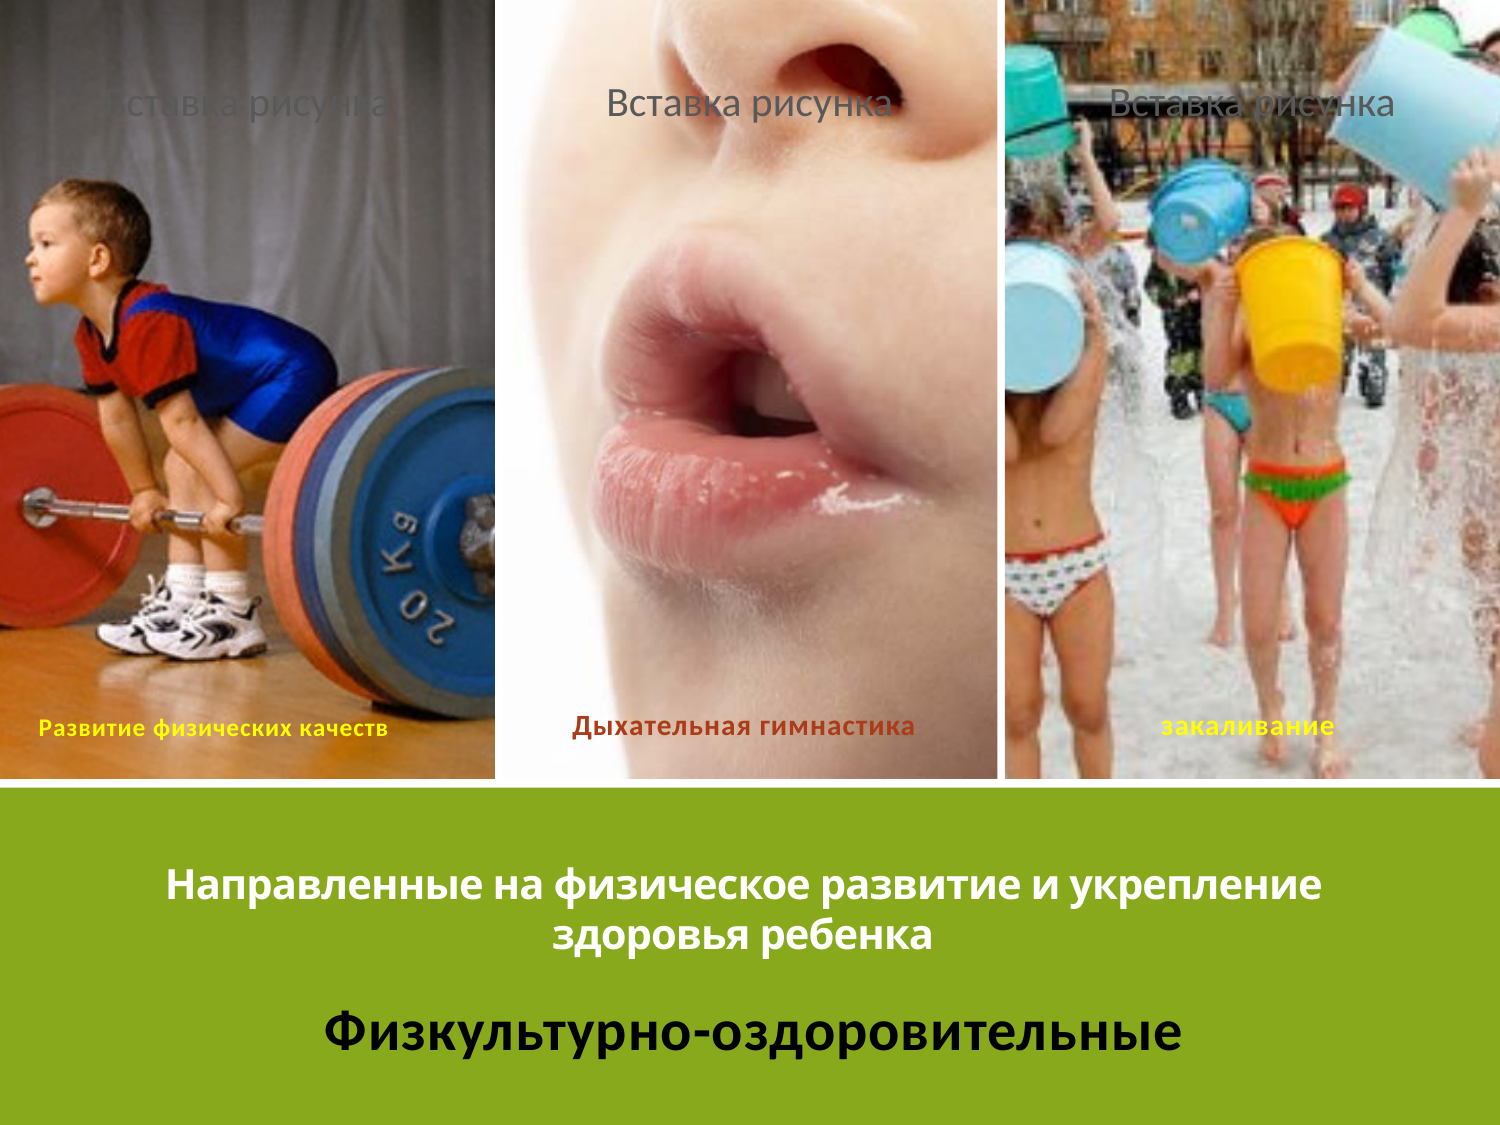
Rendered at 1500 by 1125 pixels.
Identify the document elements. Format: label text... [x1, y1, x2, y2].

subtitle Развитие физических качеств [23, 703, 481, 750]
subtitle Физкультурно-оздоровительные [70, 984, 1440, 1083]
title Направленные на физическое развитие и укрепление здоровья ребенка [58, 832, 1428, 966]
picture [1004, 0, 1500, 779]
picture [0, 0, 495, 779]
text_box Дыхательная гимнастика [515, 703, 973, 750]
text_box закаливание [1019, 703, 1477, 750]
picture [502, 0, 998, 779]
